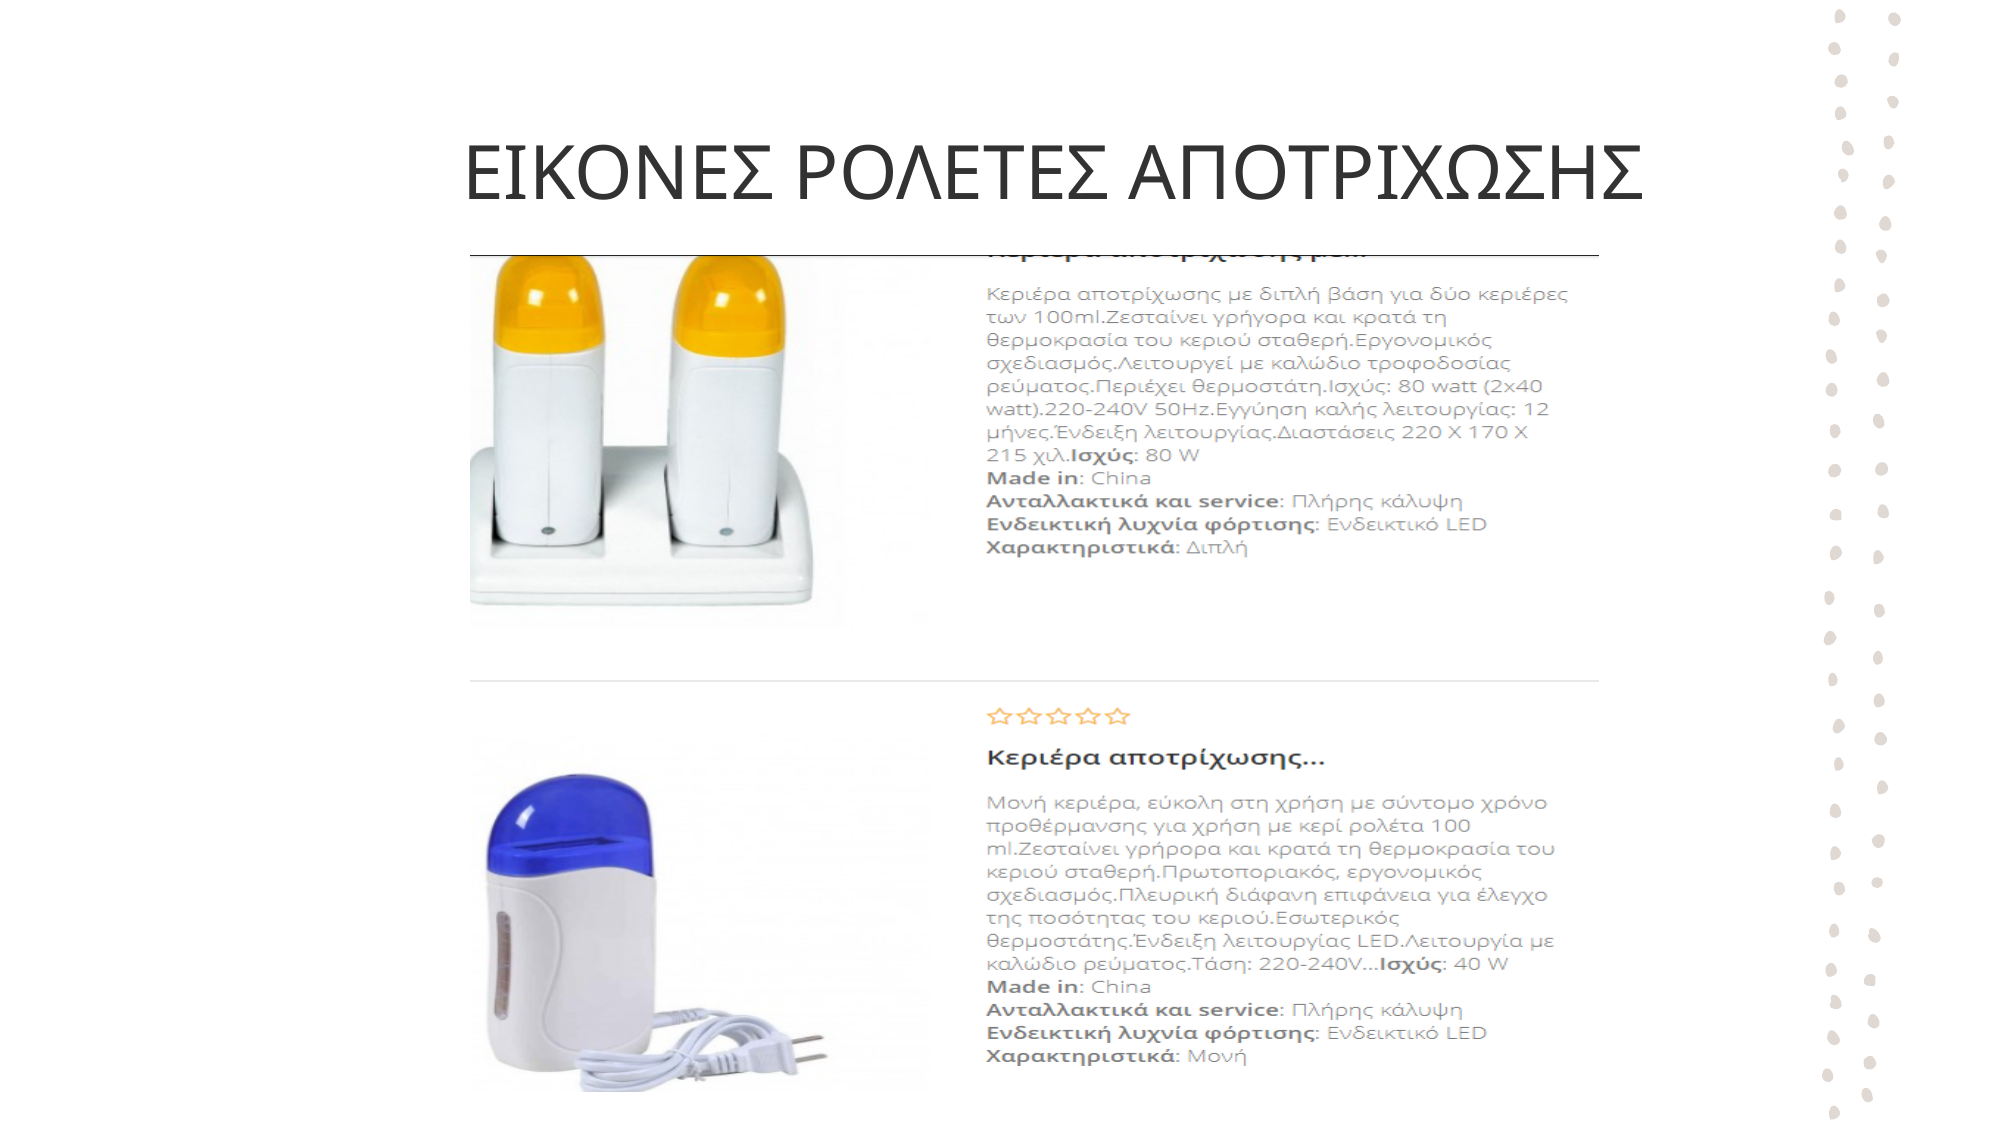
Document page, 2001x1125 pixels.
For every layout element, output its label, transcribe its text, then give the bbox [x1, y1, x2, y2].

picture [470, 255, 1599, 1092]
title ΕΙΚΟΝΕΣ ΡΟΛΕΤΕΣ ΑΠΟΤΡΙΧΩΣΗΣ [447, 82, 1674, 256]
